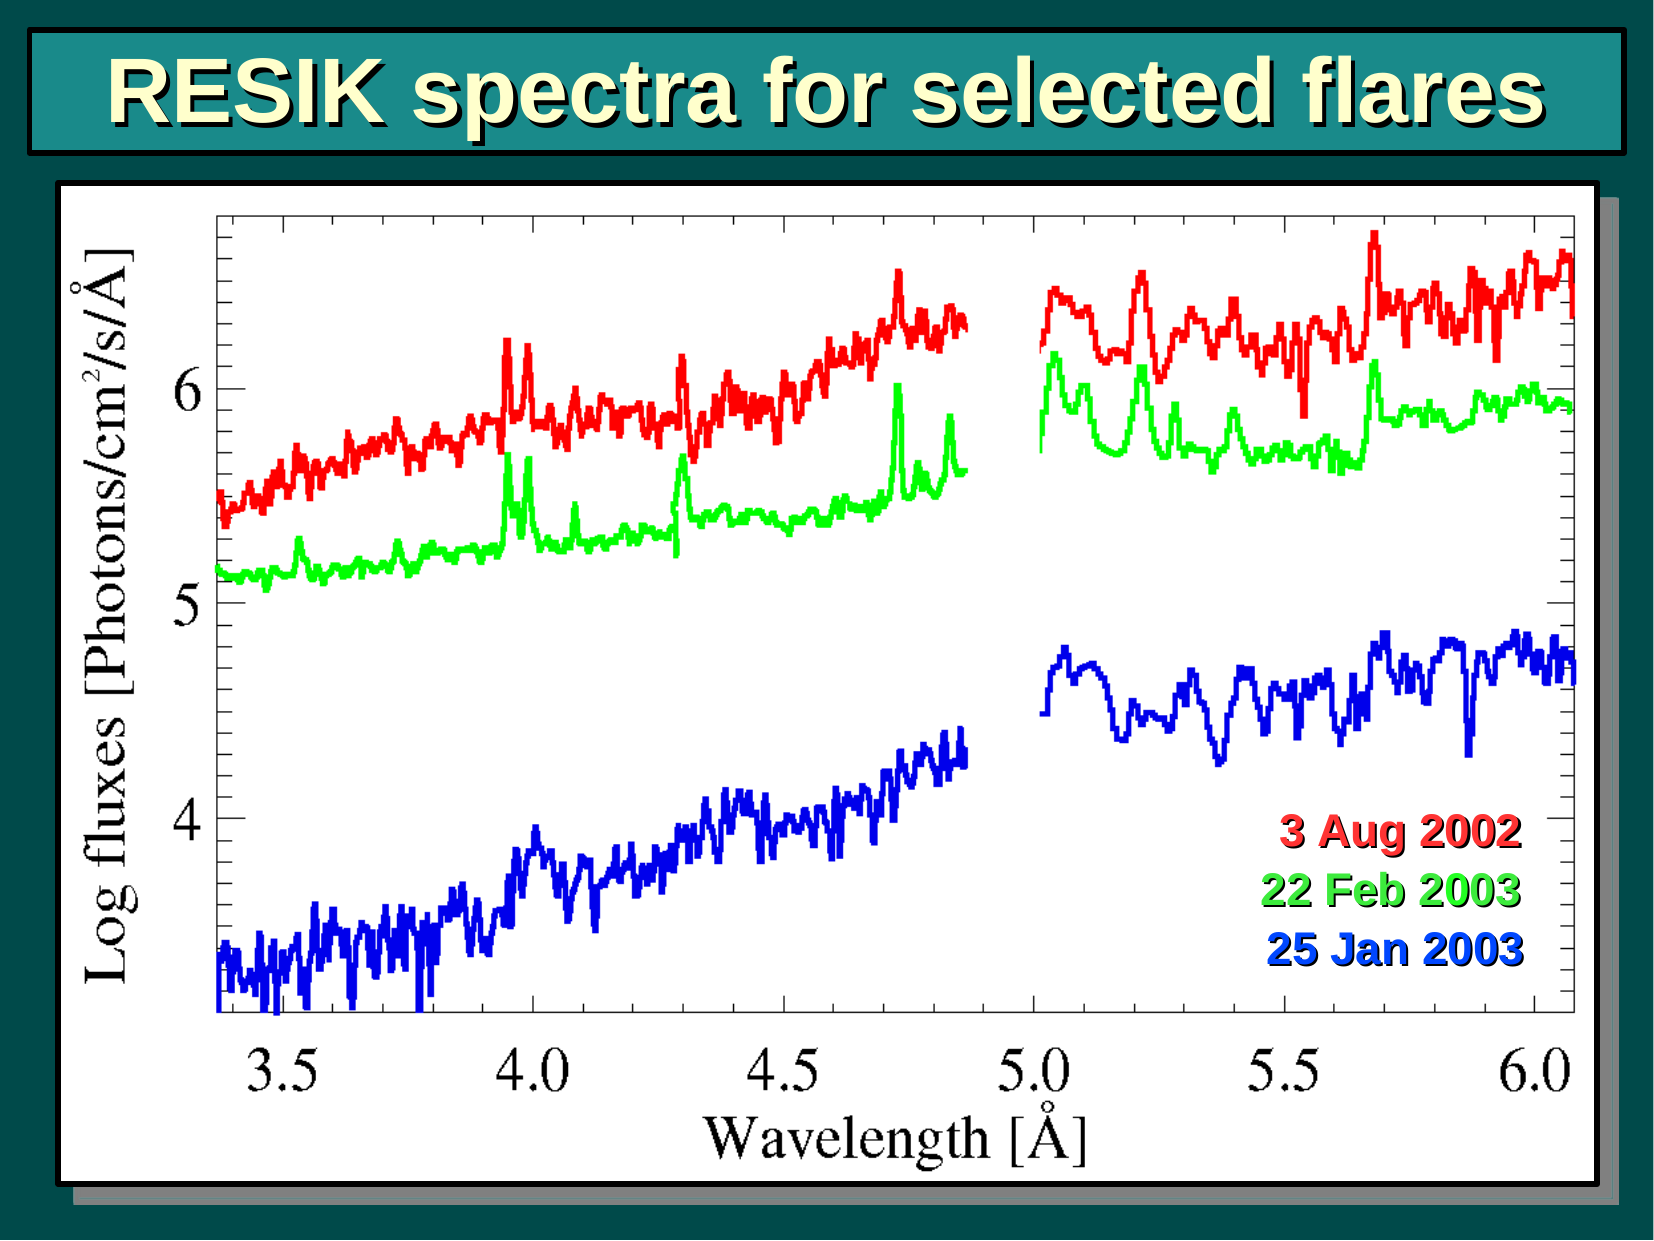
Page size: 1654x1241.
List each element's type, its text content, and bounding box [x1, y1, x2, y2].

text_box 25 Jan 2003 [1251, 915, 1548, 982]
text_box 3 Aug 2002 [1251, 797, 1548, 864]
picture [61, 185, 1595, 1182]
text_box 22 Feb 2003 [1246, 856, 1542, 923]
text_box RESIK spectra for selected flares [29, 29, 1625, 153]
